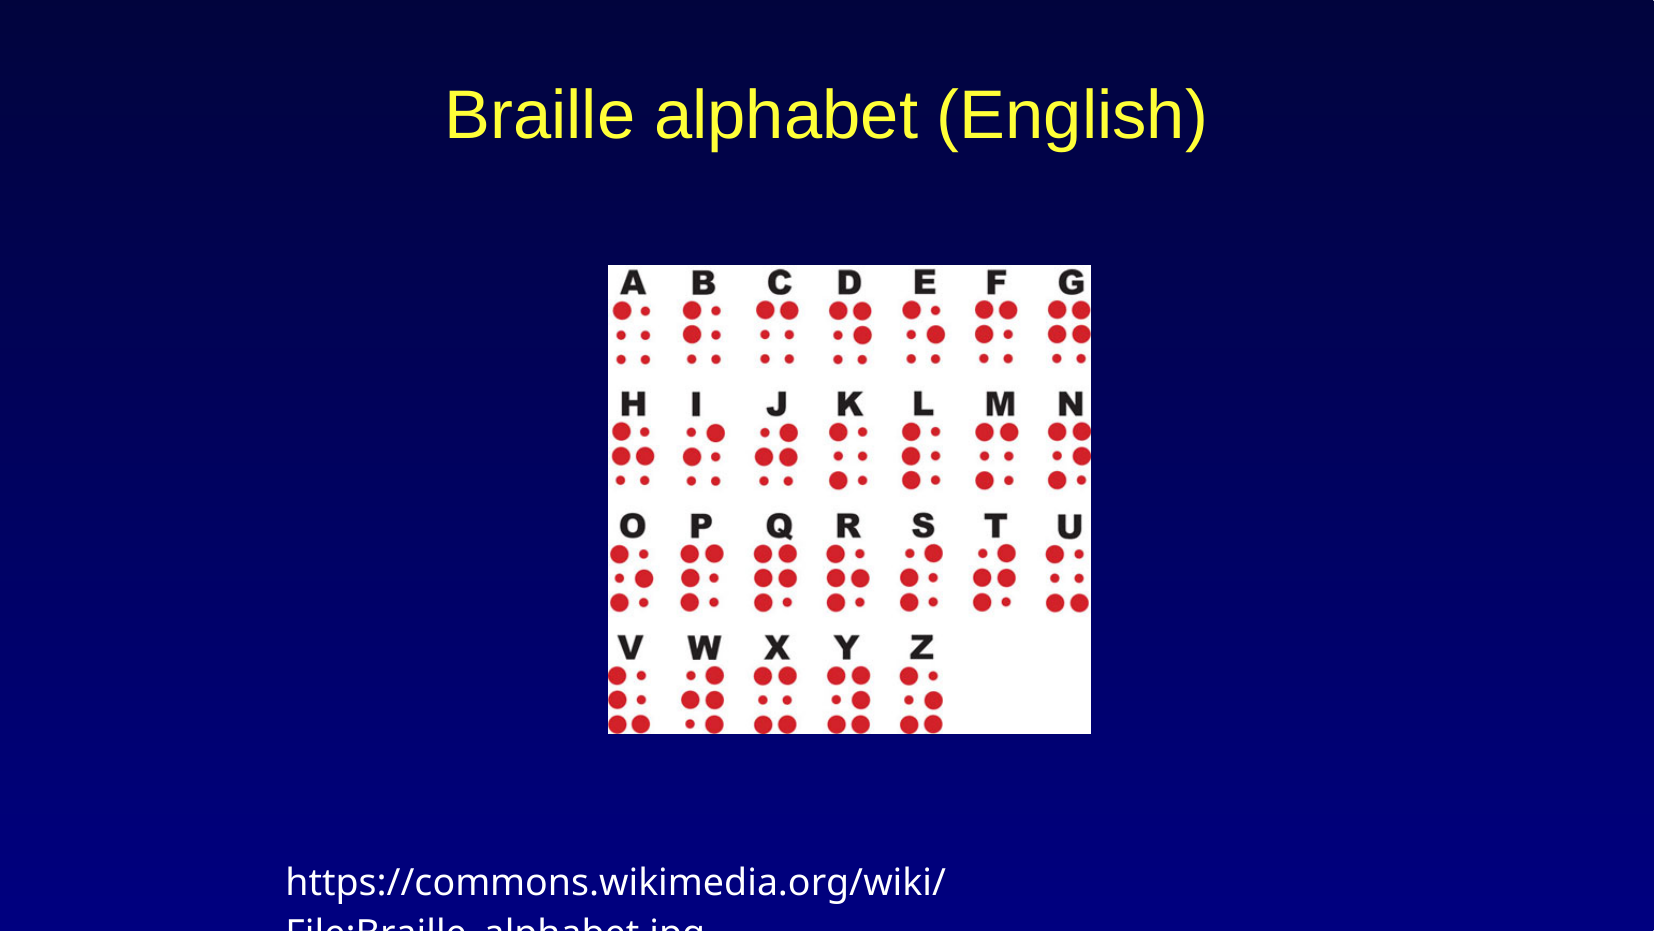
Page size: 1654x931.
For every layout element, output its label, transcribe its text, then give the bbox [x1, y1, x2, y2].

picture [608, 265, 1091, 734]
title Braille alphabet (English) [82, 37, 1571, 193]
text_box https://commons.wikimedia.org/wiki/File:Braille_alphabet.jpg [285, 855, 1328, 906]
